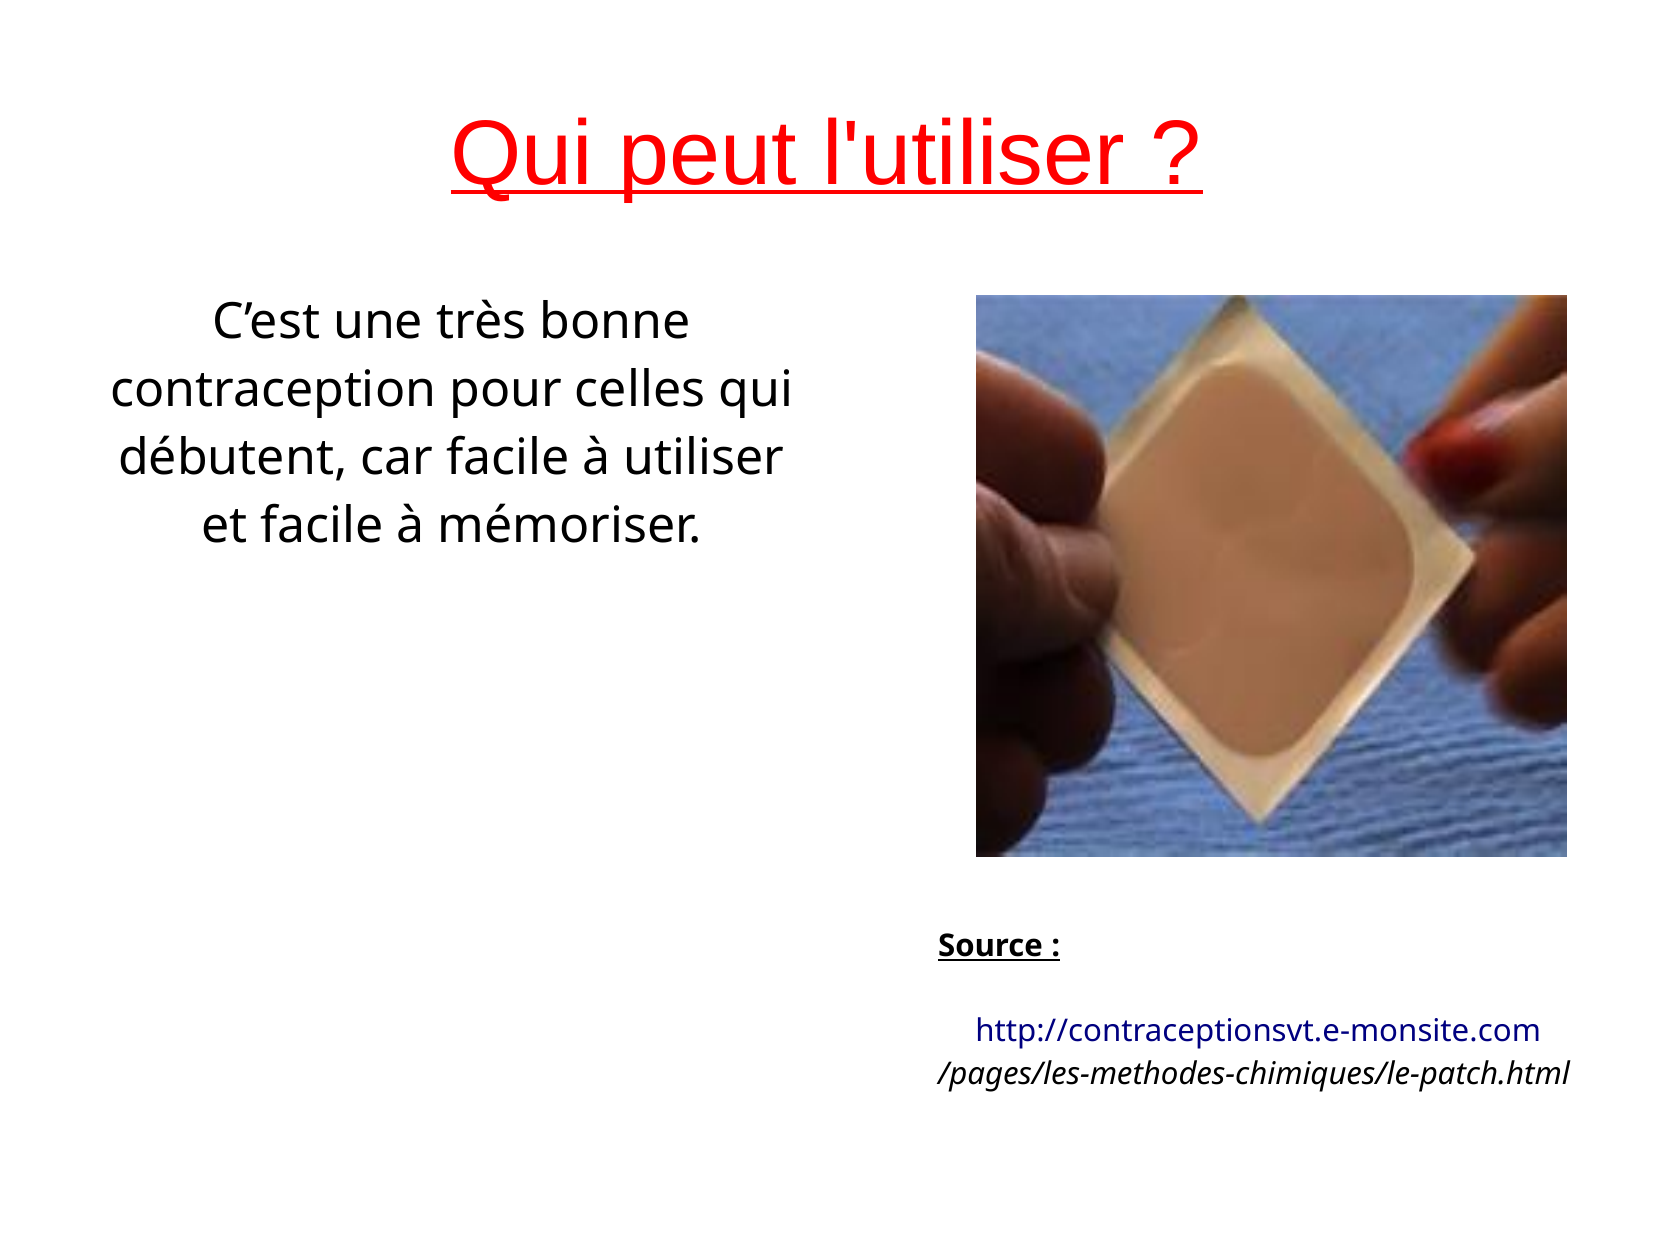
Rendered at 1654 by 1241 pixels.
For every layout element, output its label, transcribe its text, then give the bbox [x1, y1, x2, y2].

list C’est une très bonne contraception pour celles qui débutent, car facile à utiliser et facile à mémoriser. [29, 284, 804, 1004]
title Qui peut l'utiliser ? [82, 49, 1571, 257]
picture [976, 295, 1567, 857]
text_box Source : http://contraceptionsvt.e-monsite.com /pages/les-methodes-chimiques/le-patch.html [923, 915, 1625, 1105]
